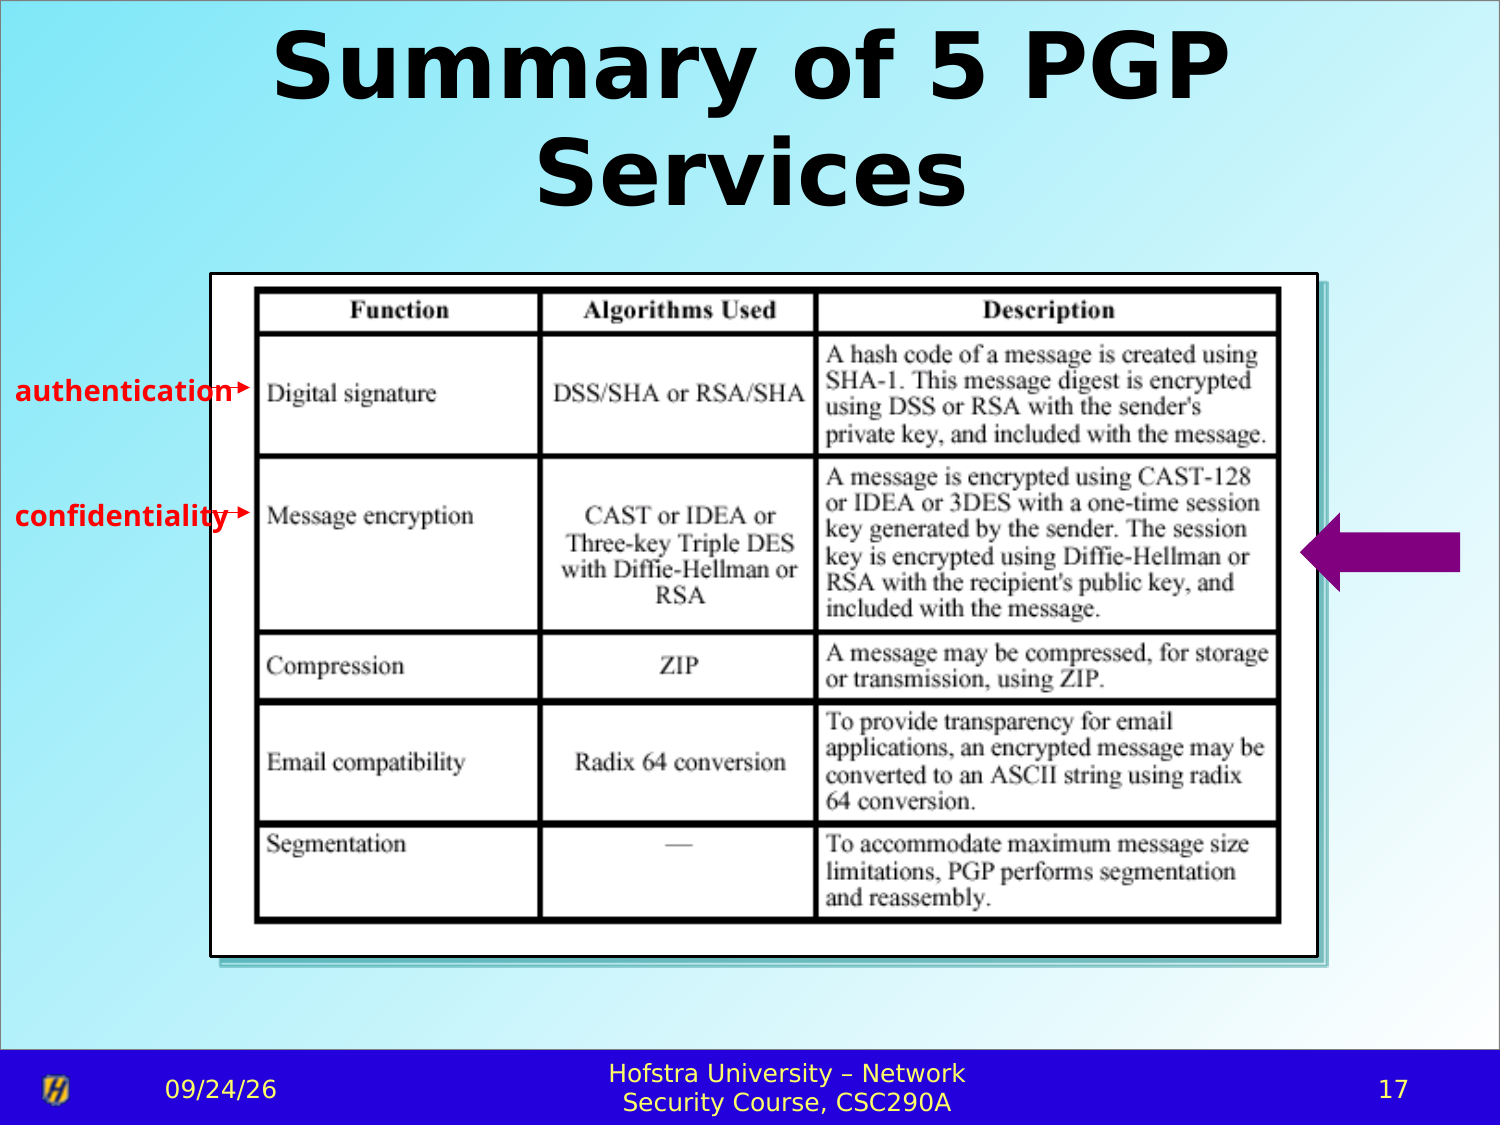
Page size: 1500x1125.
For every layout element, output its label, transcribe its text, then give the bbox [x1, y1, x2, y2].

text_box authentication [0, 362, 249, 418]
picture [37, 1072, 76, 1110]
title Summary of 5 PGP Services [112, 5, 1391, 236]
picture [212, 274, 1317, 956]
text_box [1299, 512, 1461, 593]
text_box confidentiality [0, 487, 245, 543]
